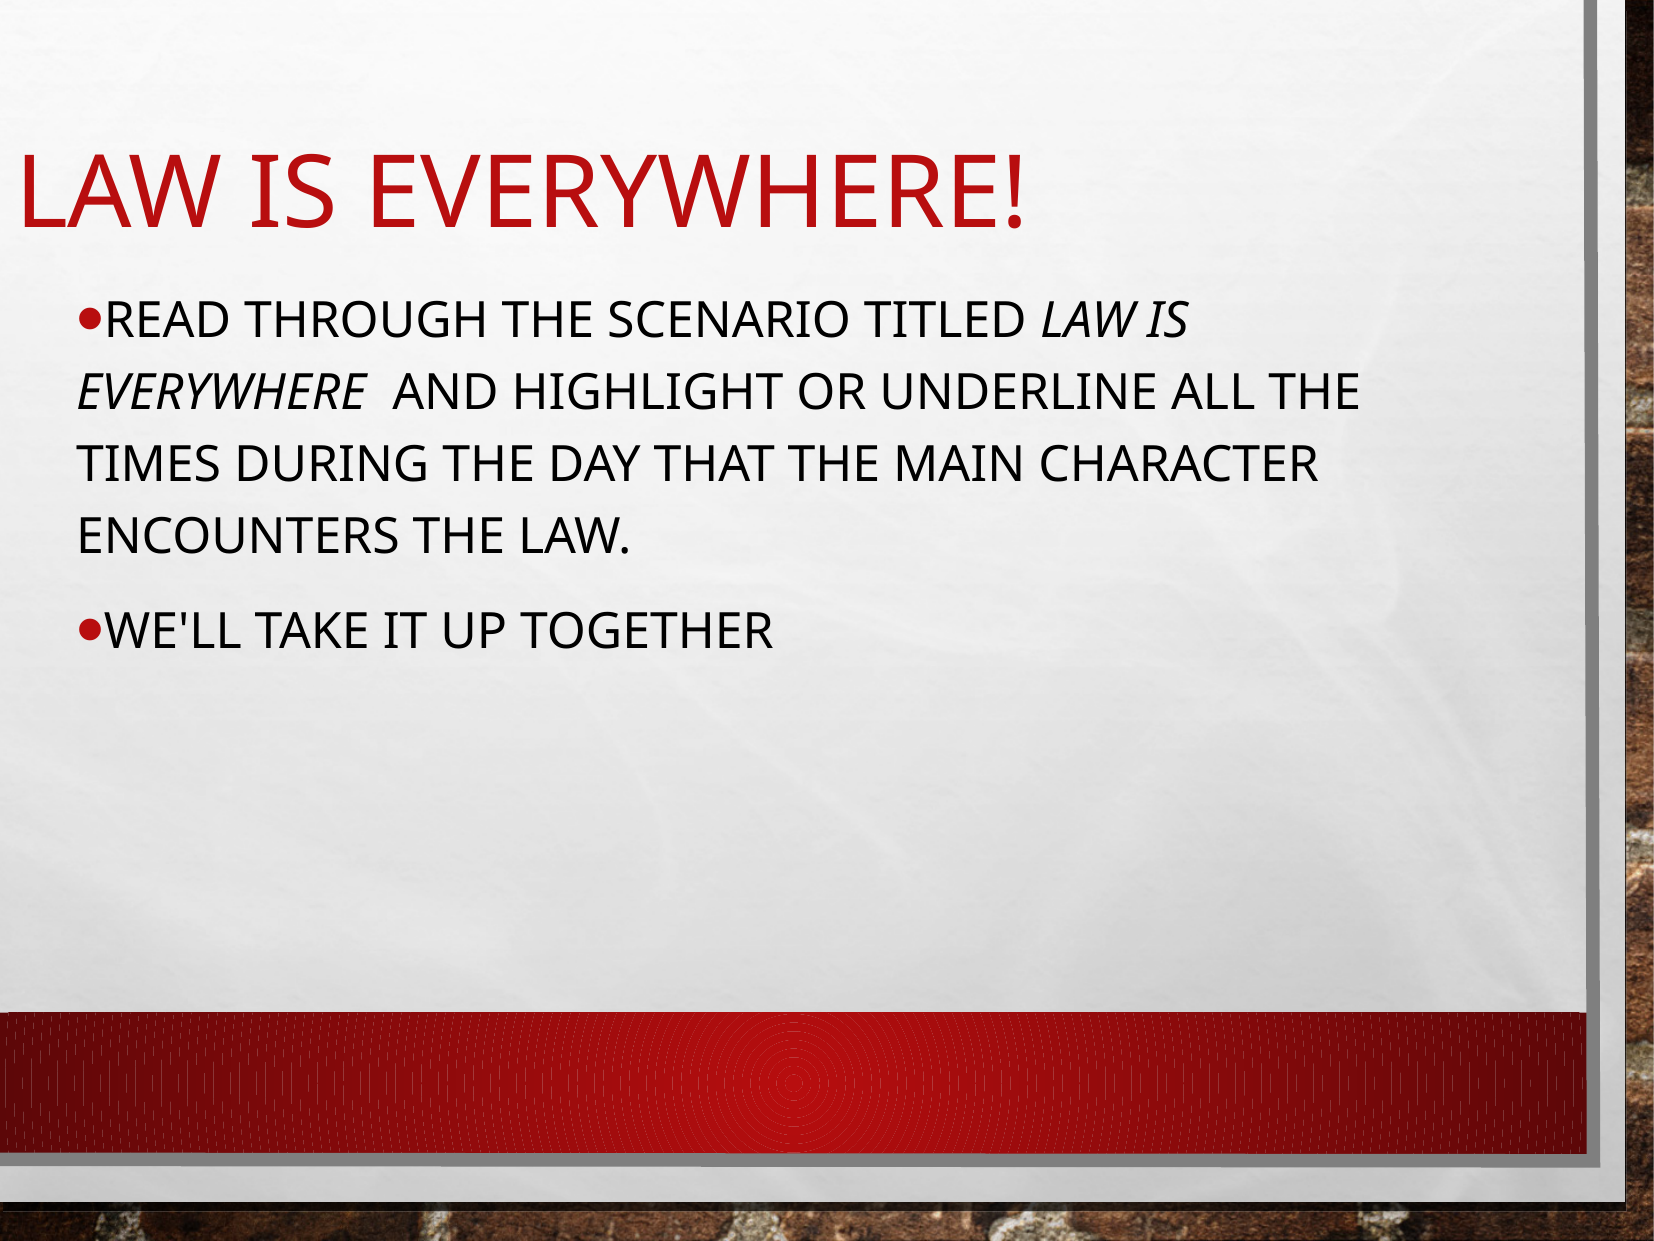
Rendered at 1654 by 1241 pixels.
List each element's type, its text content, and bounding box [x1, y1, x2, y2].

list read through the scenario titled Law is everywhere and highlight or underline all the times during the day that the main character encounters the law. We'll take it up together [61, 306, 1382, 628]
title Law is Everywhere! [0, 90, 1418, 298]
